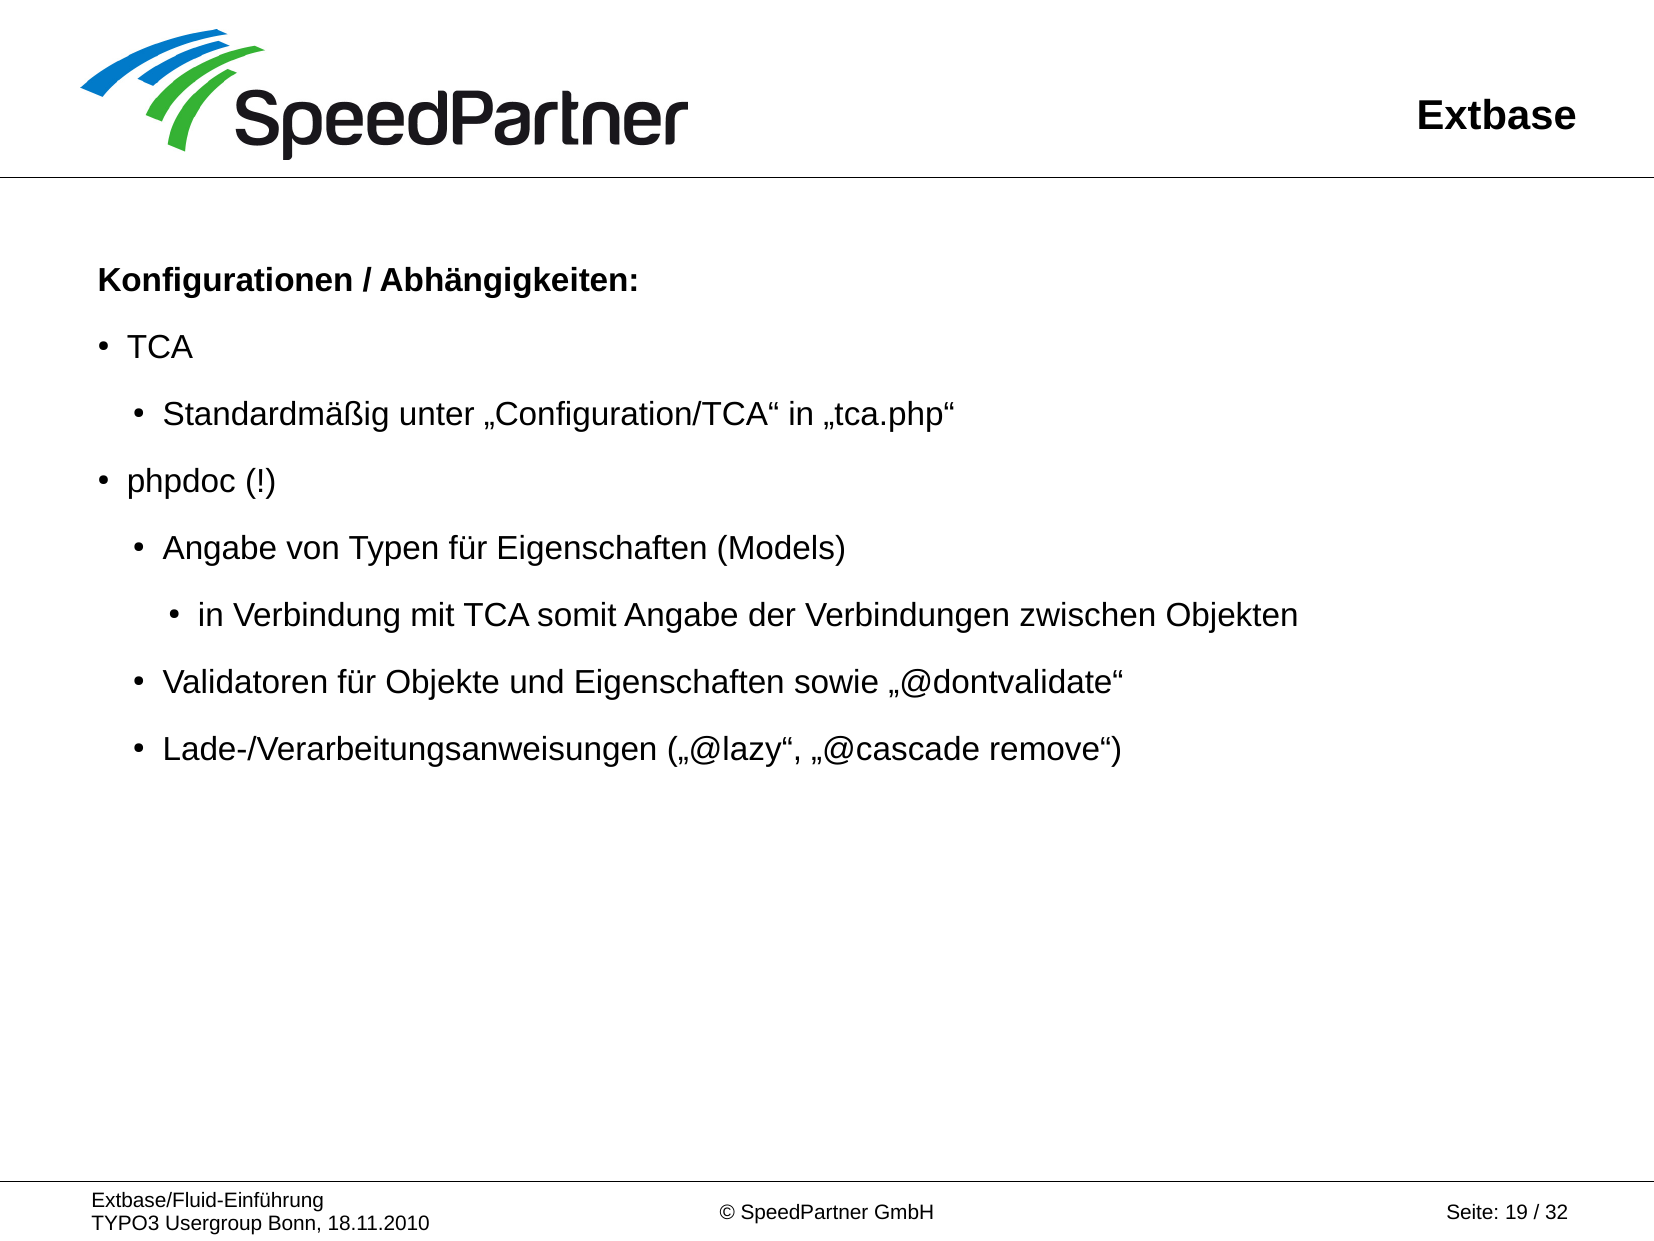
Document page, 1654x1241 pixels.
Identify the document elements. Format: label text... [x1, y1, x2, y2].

title Extbase [590, 70, 1577, 160]
text_box Konfigurationen / Abhängigkeiten: TCA Standardmäßig unter „Configuration/TCA“ in „tca.php“ phpdoc (!) Angabe von Typen für Eigenschaften (Models) in Verbindung mit TCA somit Angabe der Verbindungen zwischen Objekten Validatoren für Objekte und Eigenschaften sowie „@dontvalidate“ Lade-/Verarbeitungsanweisungen („@lazy“, „@cascade remove“) [82, 253, 1565, 1151]
picture [80, 29, 688, 160]
